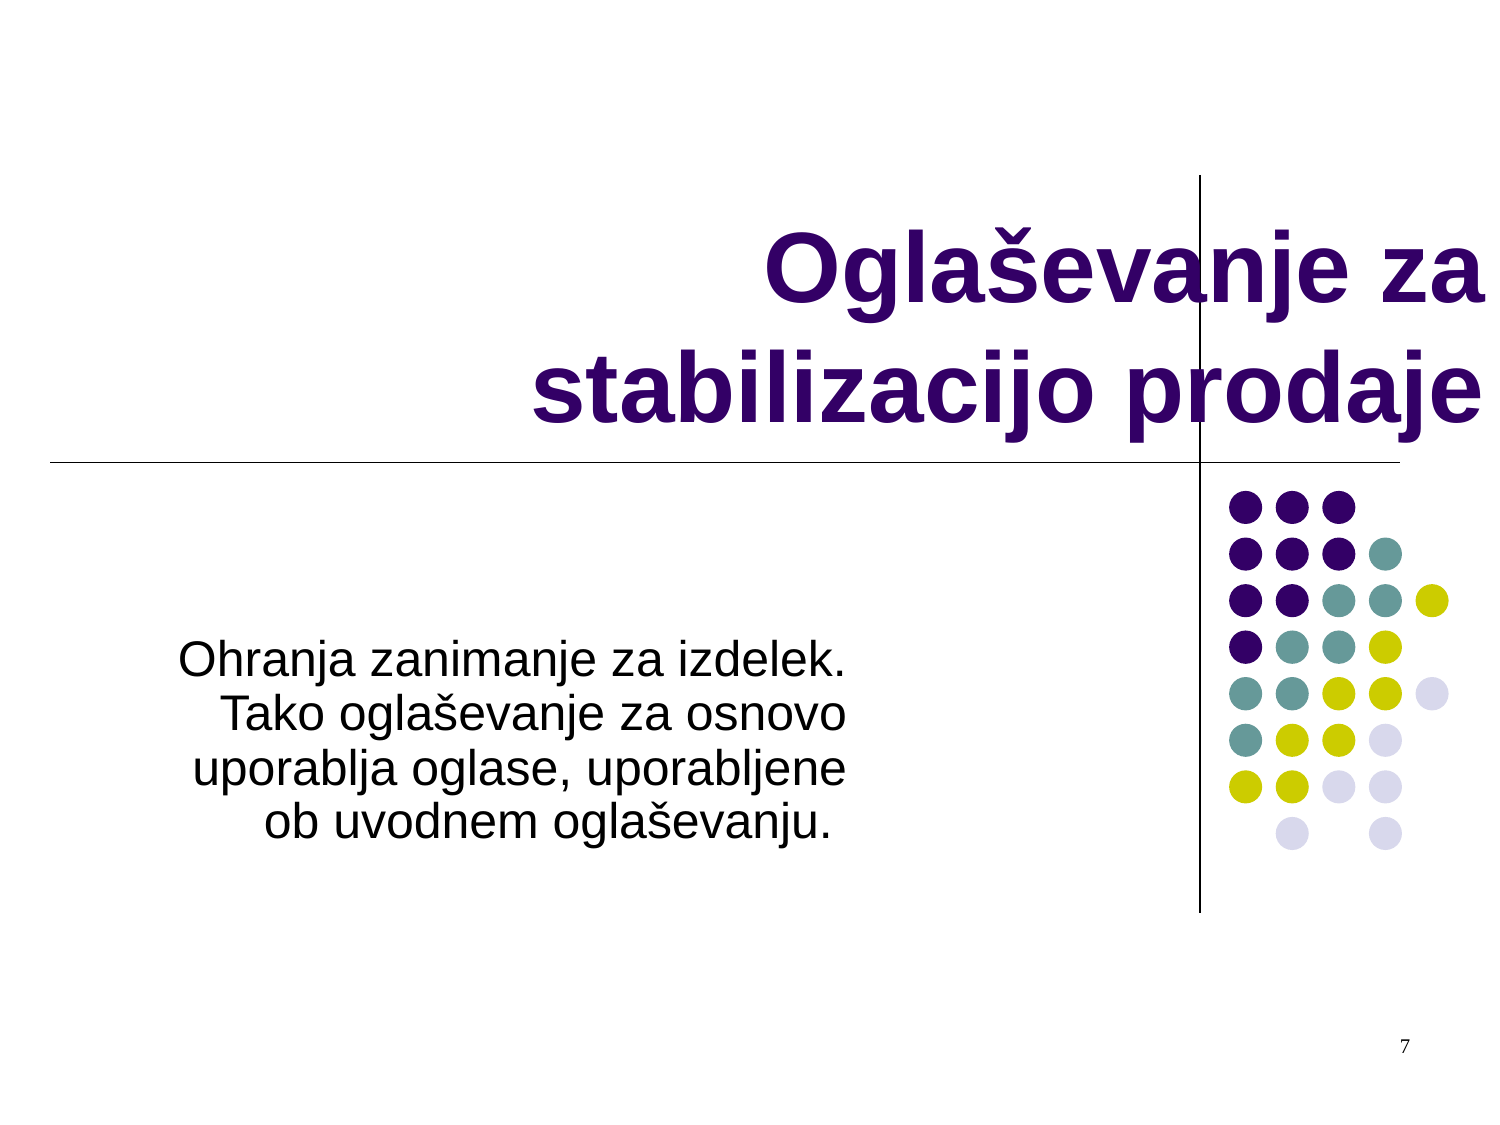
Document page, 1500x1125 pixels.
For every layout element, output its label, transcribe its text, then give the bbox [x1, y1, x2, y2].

subtitle Ohranja zanimanje za izdelek. Tako oglaševanje za osnovo uporablja oglase, uporabljene ob uvodnem oglaševanju. [112, 597, 863, 886]
title Oglaševanje za stabilizacijo prodaje [450, 194, 1500, 450]
